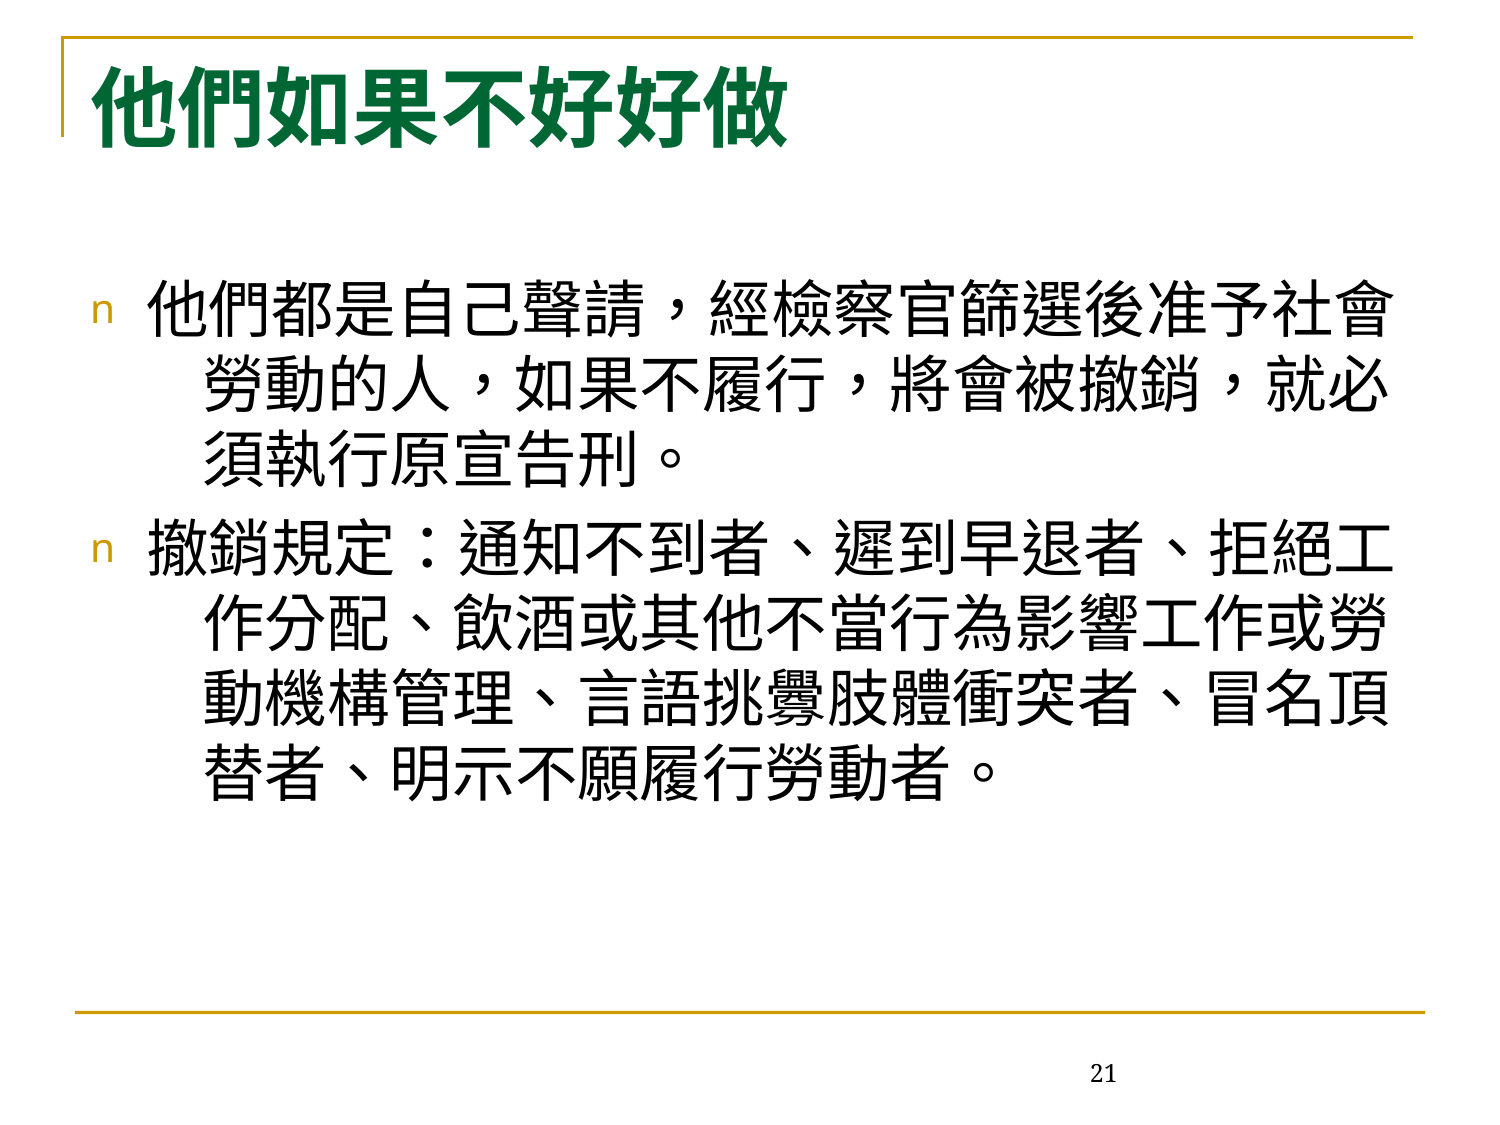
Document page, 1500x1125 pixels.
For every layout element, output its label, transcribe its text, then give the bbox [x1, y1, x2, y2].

list 他們都是自己聲請，經檢察官篩選後准予社會勞動的人，如果不履行，將會被撤銷，就必須執行原宣告刑。 撤銷規定：通知不到者、遲到早退者、拒絕工作分配、飲酒或其他不當行為影響工作或勞動機構管理、言語挑釁肢體衝突者、冒名頂替者、明示不願履行勞動者。 [75, 262, 1426, 1006]
text_box [1074, 1024, 1426, 1100]
title 他們如果不好好做 [75, 45, 1426, 233]
